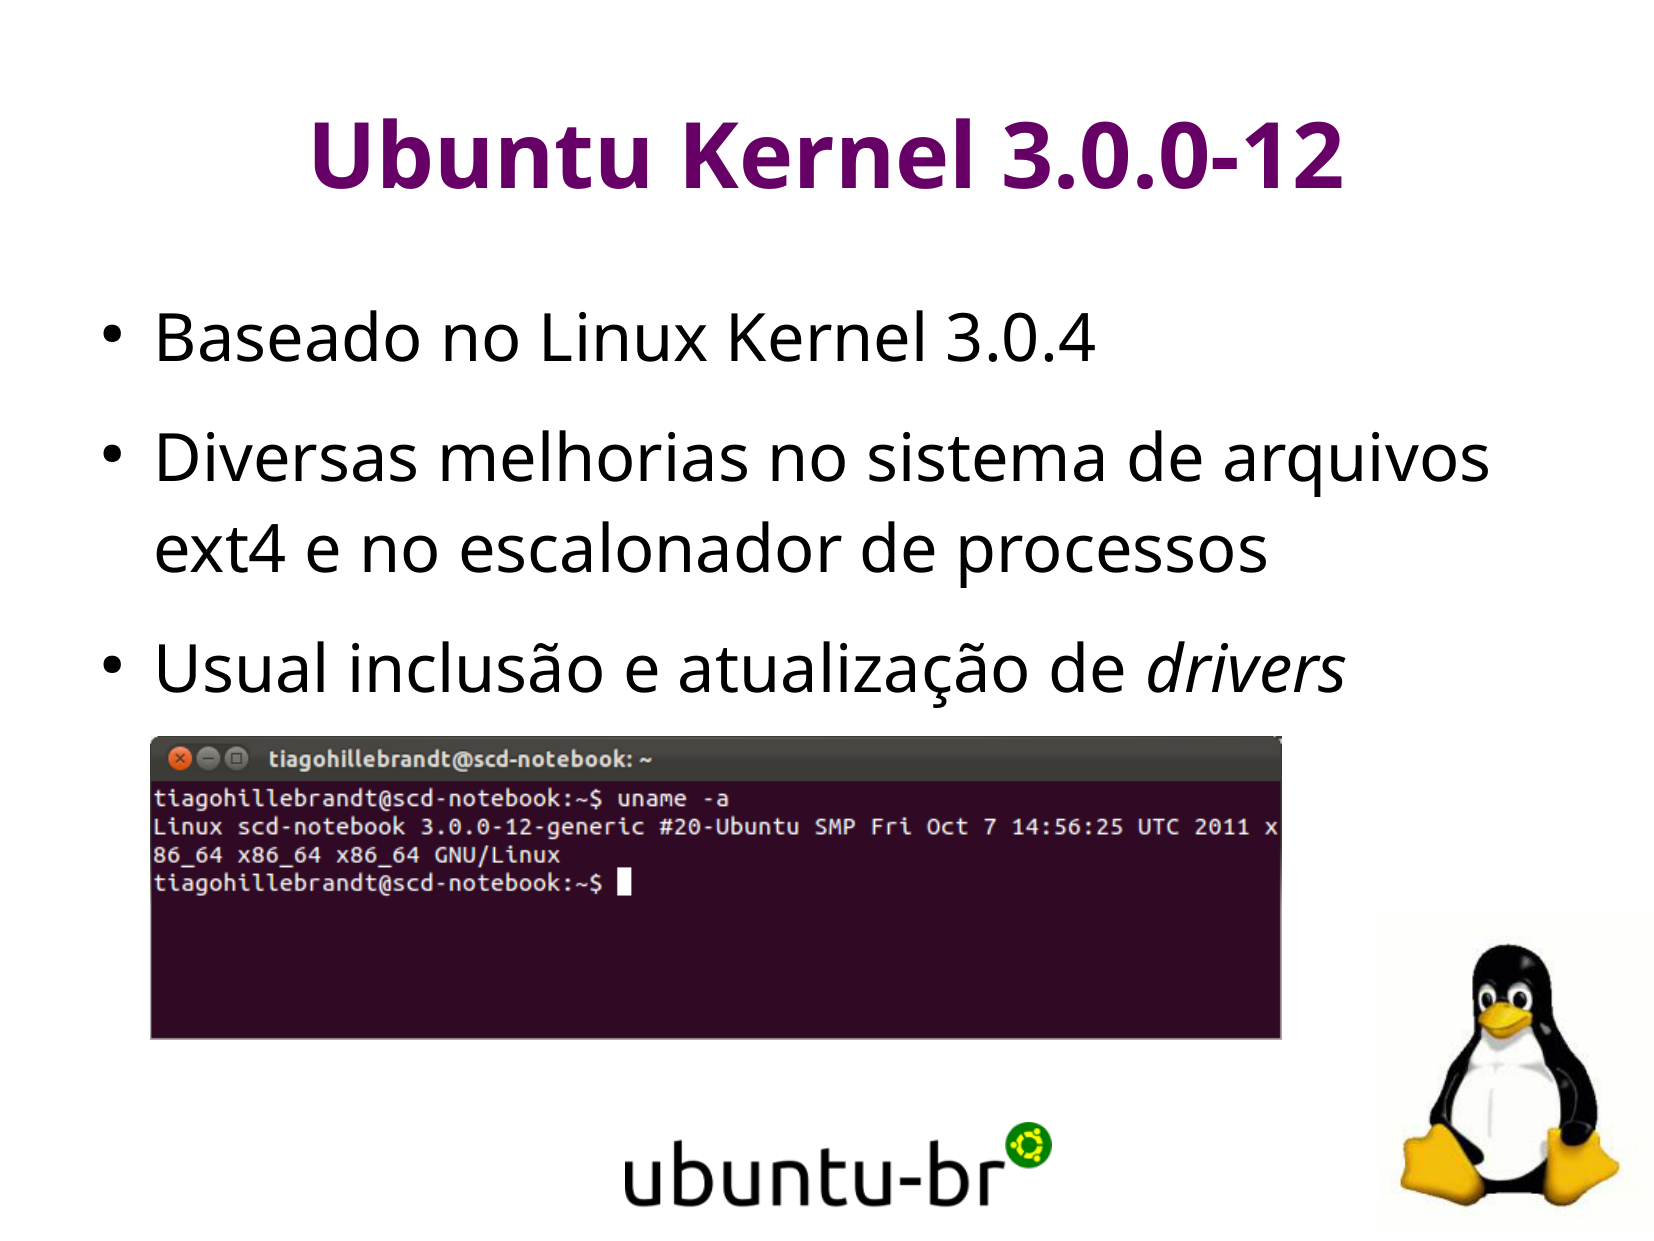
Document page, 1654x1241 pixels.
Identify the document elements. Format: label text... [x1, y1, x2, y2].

picture [625, 1122, 1052, 1223]
picture [1379, 913, 1654, 1229]
title Ubuntu Kernel 3.0.0-12 [82, 49, 1571, 257]
list Baseado no Linux Kernel 3.0.4 Diversas melhorias no sistema de arquivos ext4 e no escalonador de processos Usual inclusão e atualização de drivers [82, 290, 1571, 1109]
picture [150, 736, 1282, 1040]
